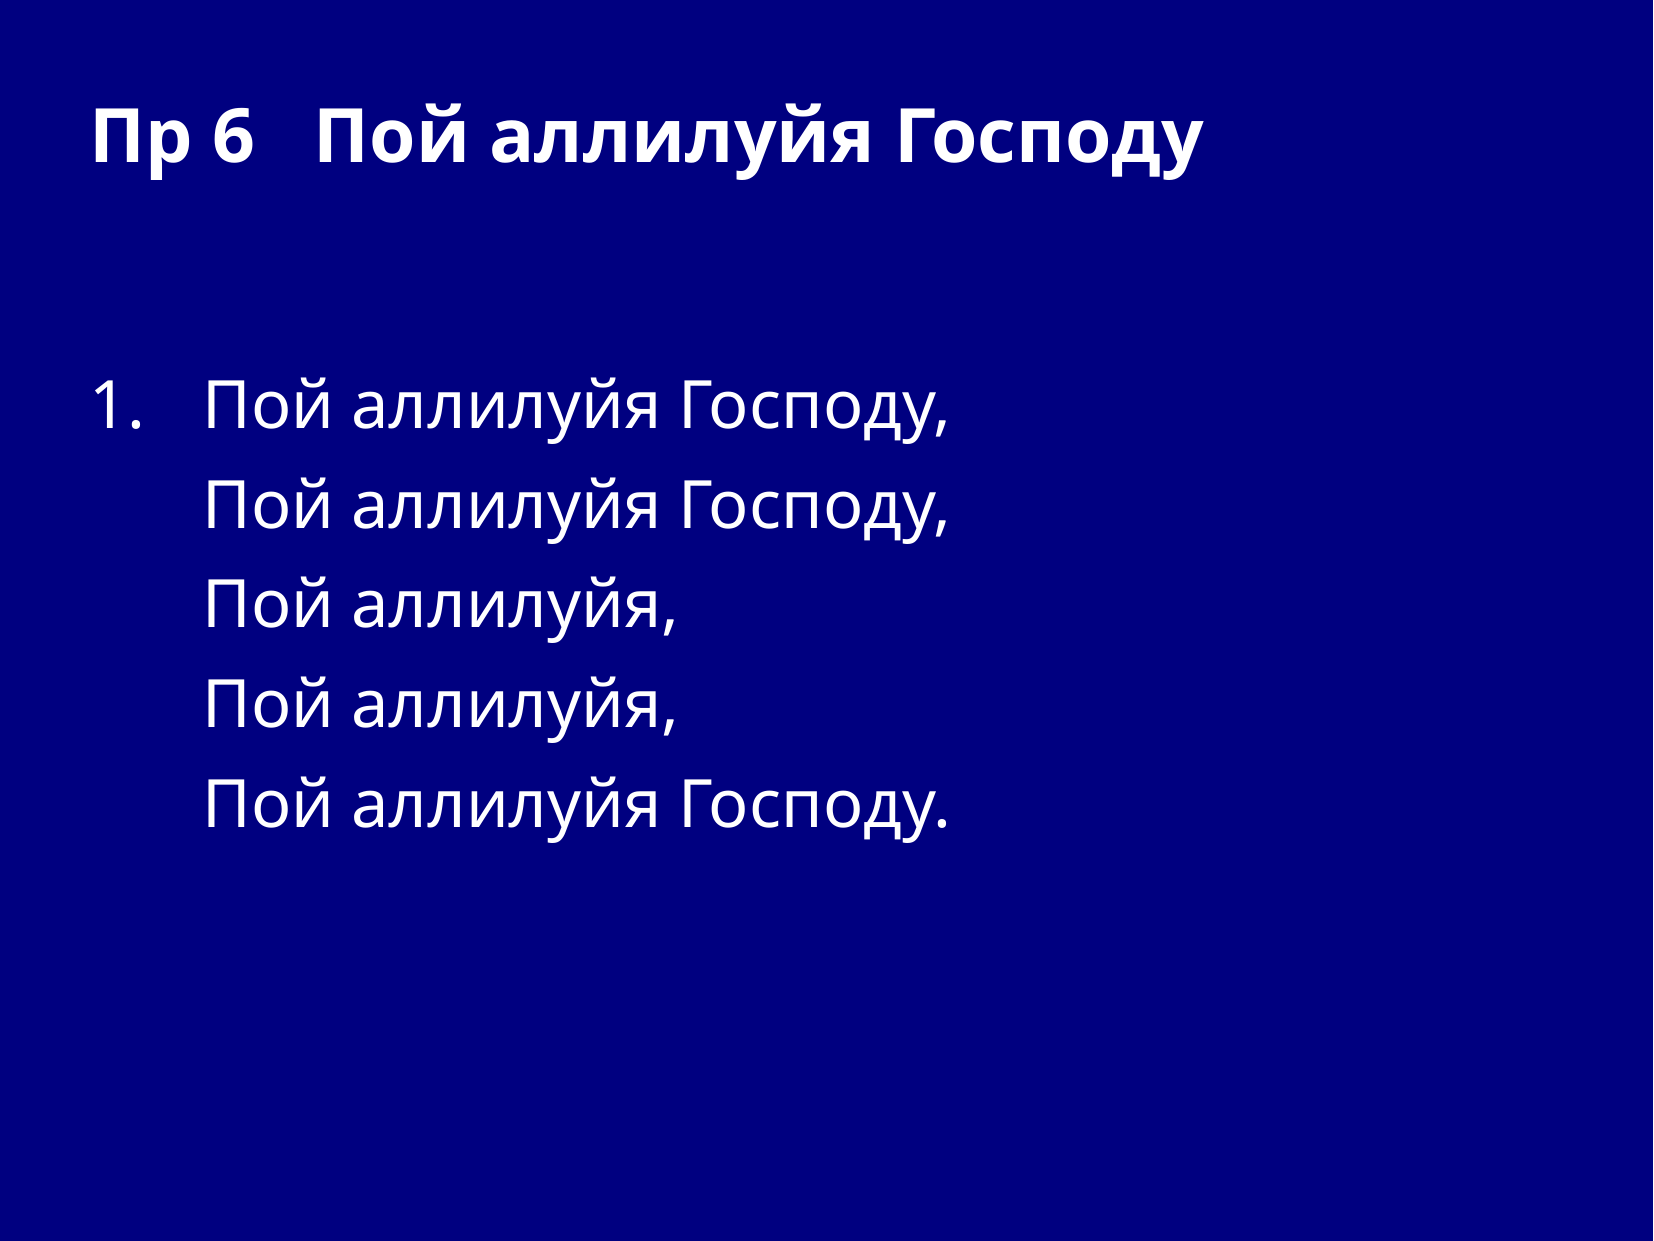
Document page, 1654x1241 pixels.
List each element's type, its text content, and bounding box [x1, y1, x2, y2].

text_box 1. Пой аллилуйя Господу, Пой аллилуйя Господу, Пой аллилуйя, Пой аллилуйя, Пой аллилуйя Господу. [75, 150, 1576, 1163]
text_box Пр 6 Пой аллилуйя Господу [75, 75, 1576, 150]
